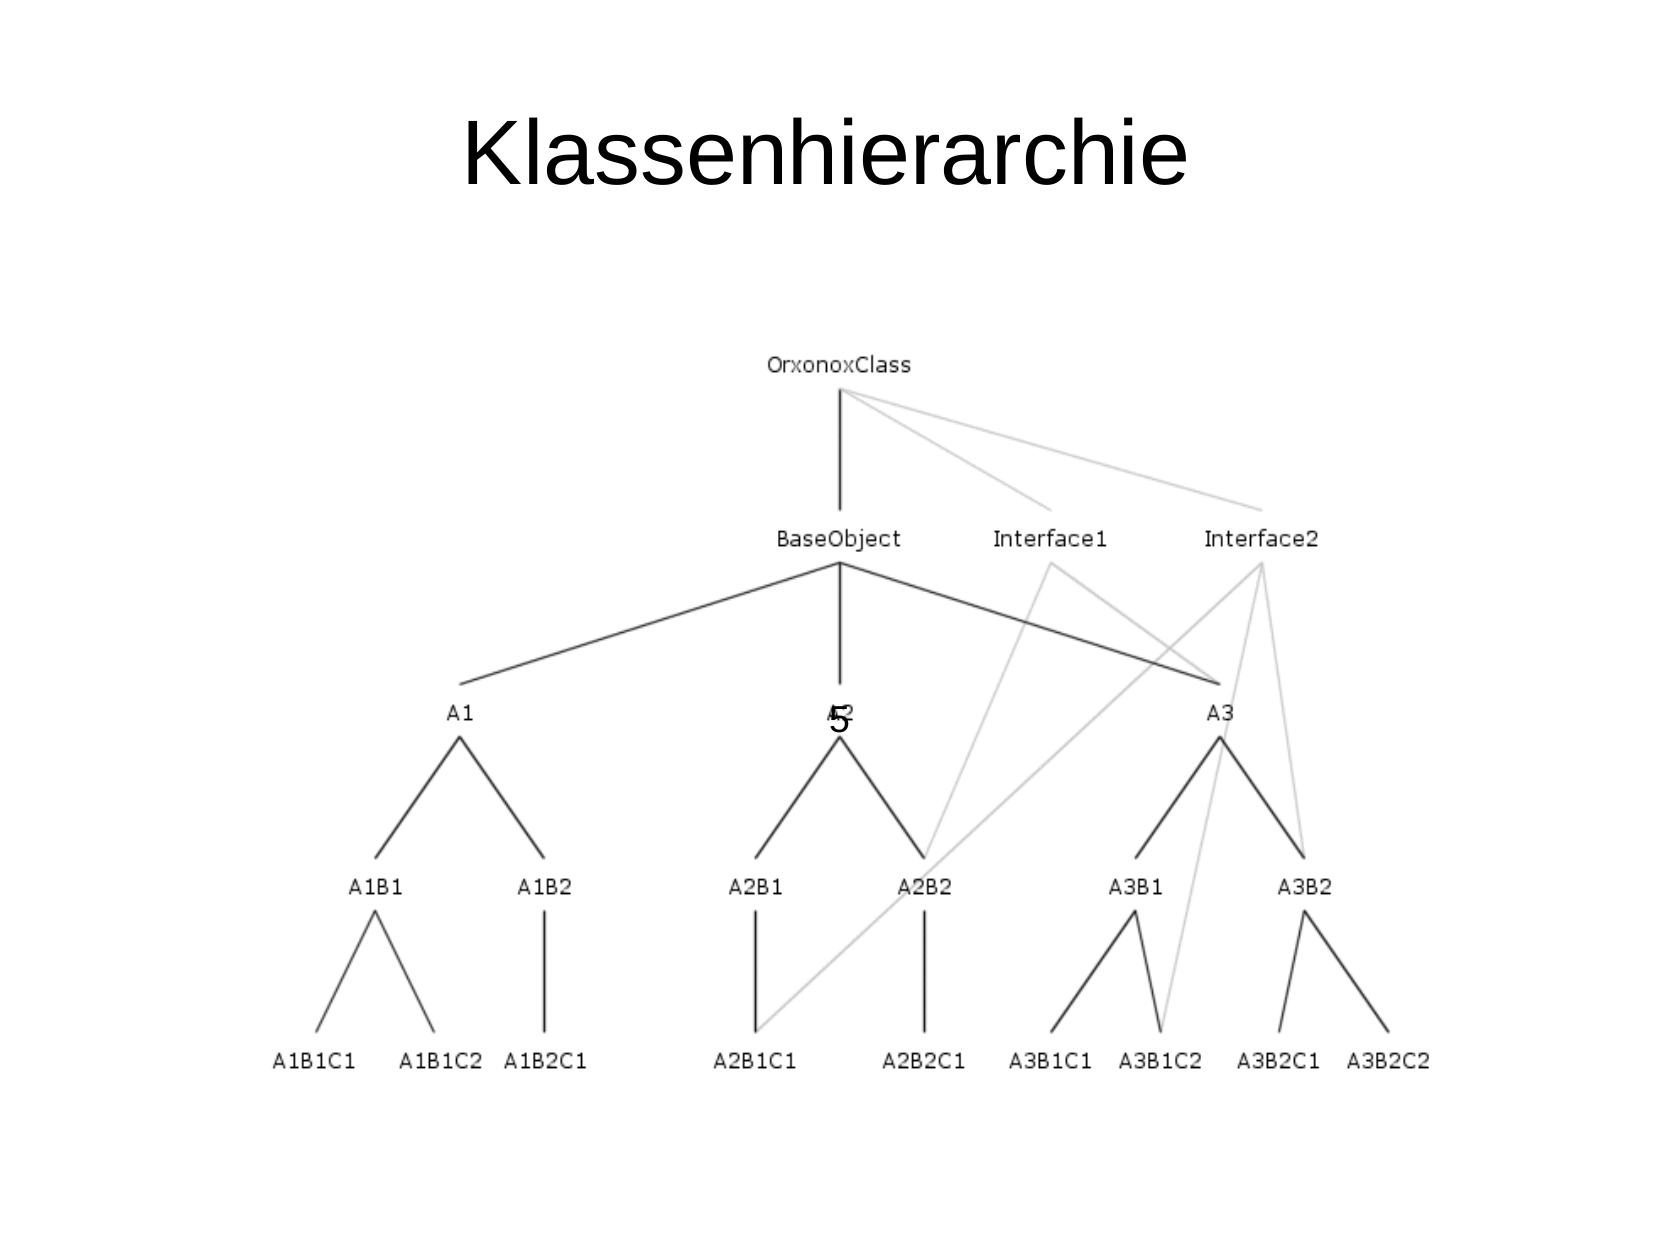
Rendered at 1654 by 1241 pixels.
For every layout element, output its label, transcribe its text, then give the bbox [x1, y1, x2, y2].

picture [206, 197, 1473, 1241]
title Klassenhierarchie [82, 101, 1571, 205]
